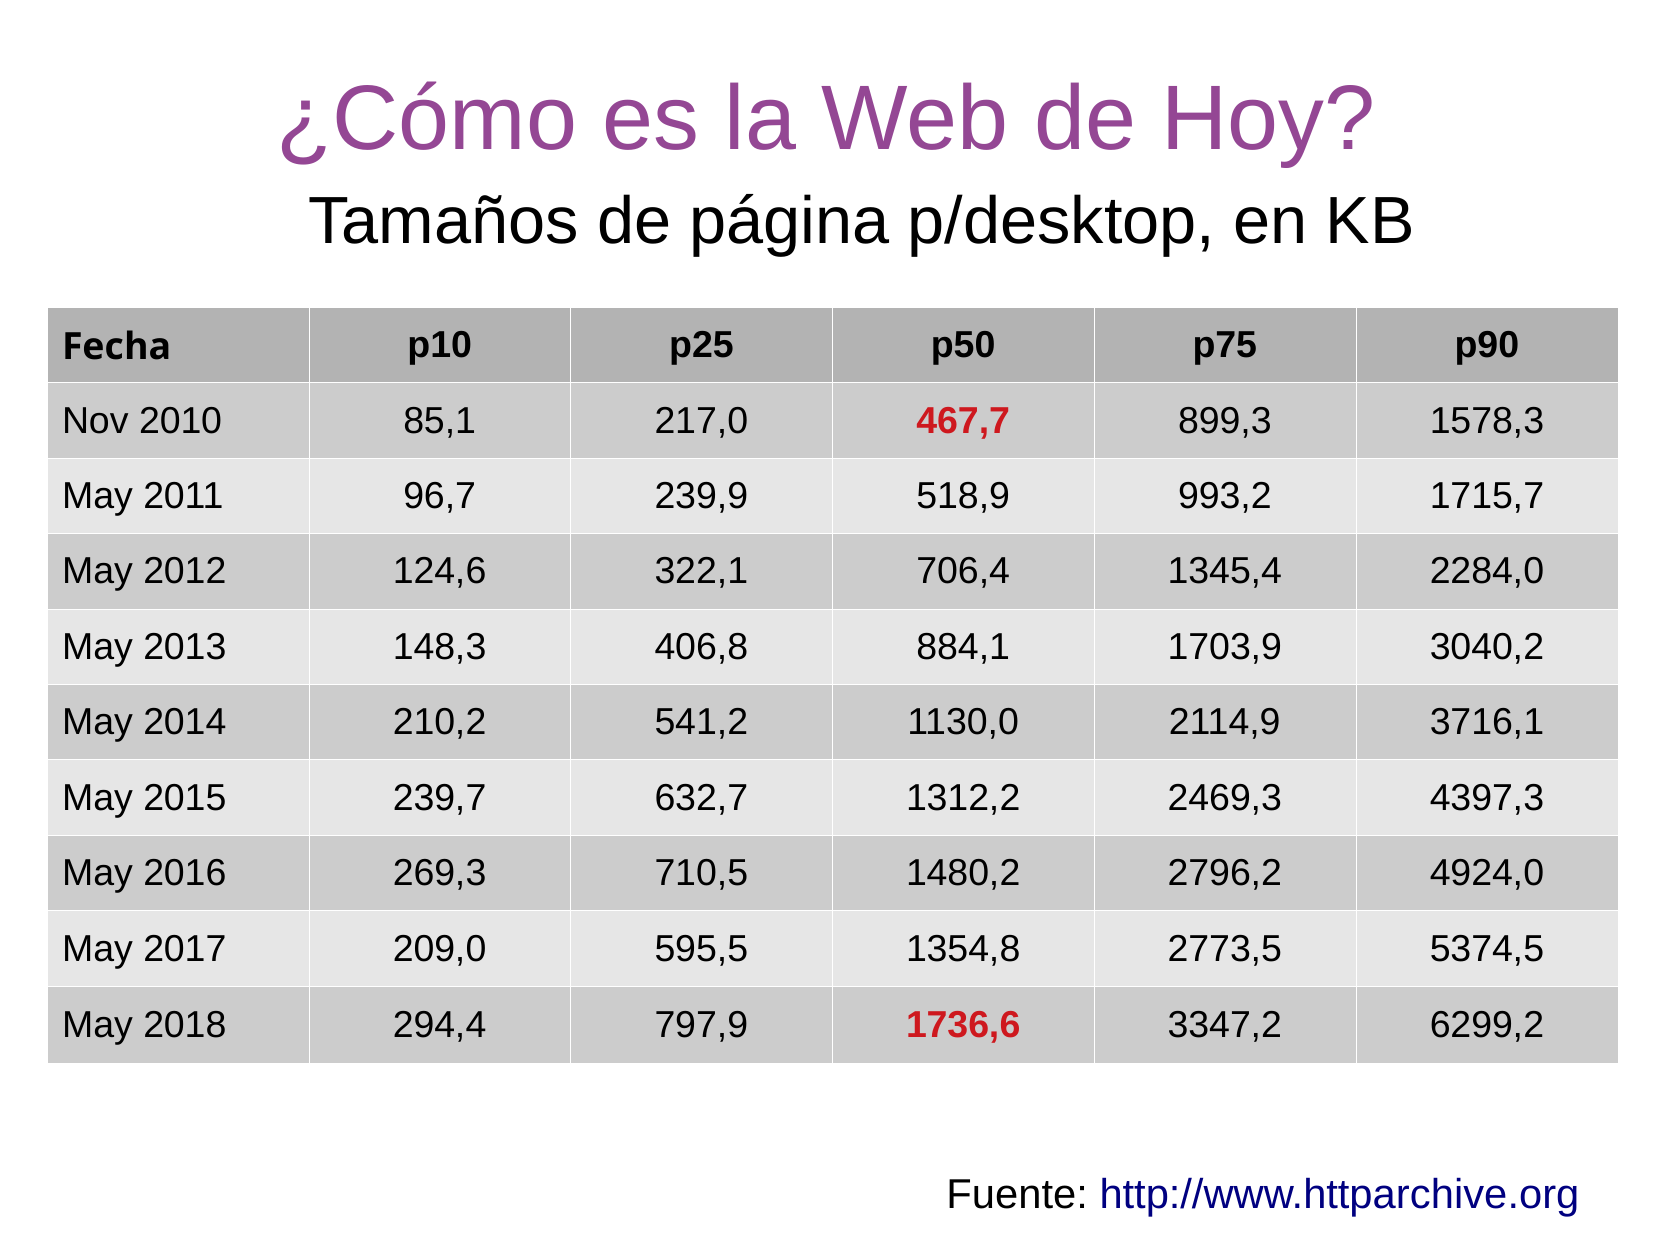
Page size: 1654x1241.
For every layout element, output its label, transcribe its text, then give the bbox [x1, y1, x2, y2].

table_cell 239,7 [310, 760, 570, 835]
table_cell May 2012 [48, 534, 309, 609]
table_header p50 [833, 308, 1094, 382]
table_cell 4924,0 [1357, 836, 1618, 910]
table_cell 993,2 [1095, 459, 1356, 533]
table_cell 884,1 [833, 610, 1094, 684]
table_cell 541,2 [571, 685, 832, 759]
table_cell 2284,0 [1357, 534, 1618, 609]
table_cell May 2015 [48, 760, 309, 835]
table_cell 5374,5 [1357, 911, 1618, 986]
table_cell 4397,3 [1357, 760, 1618, 835]
table_cell 294,4 [310, 987, 570, 1063]
table_cell 322,1 [571, 534, 832, 609]
table_cell 3347,2 [1095, 987, 1356, 1063]
table_cell 797,9 [571, 987, 832, 1063]
table_cell May 2017 [48, 911, 309, 986]
table_cell 209,0 [310, 911, 570, 986]
table_cell 406,8 [571, 610, 832, 684]
table_cell 148,3 [310, 610, 570, 684]
table_cell May 2016 [48, 836, 309, 910]
table_cell 1715,7 [1357, 459, 1618, 533]
table_header Fecha [48, 308, 309, 382]
table_cell 96,7 [310, 459, 570, 533]
table_cell 710,5 [571, 836, 832, 910]
table_cell 467,7 [833, 383, 1094, 458]
table_cell May 2011 [48, 459, 309, 533]
table_cell 1480,2 [833, 836, 1094, 910]
table_cell Nov 2010 [48, 383, 309, 458]
table_header p75 [1095, 308, 1356, 382]
text_box Fuente: http://www.httparchive.org [519, 1163, 1595, 1225]
table_cell 85,1 [310, 383, 570, 458]
table_cell 6299,2 [1357, 987, 1618, 1063]
table_cell 210,2 [310, 685, 570, 759]
table_cell 706,4 [833, 534, 1094, 609]
table_cell 1312,2 [833, 760, 1094, 835]
table_cell 124,6 [310, 534, 570, 609]
table_cell 239,9 [571, 459, 832, 533]
table_cell 1736,6 [833, 987, 1094, 1063]
table_cell 3716,1 [1357, 685, 1618, 759]
table_cell May 2014 [48, 685, 309, 759]
list Tamaños de página p/desktop, en KB [35, 183, 1619, 384]
table_cell 217,0 [571, 383, 832, 458]
title ¿Cómo es la Web de Hoy? [82, 13, 1571, 183]
table_cell 1354,8 [833, 911, 1094, 986]
table_cell 2773,5 [1095, 911, 1356, 986]
table_cell 2796,2 [1095, 836, 1356, 910]
table_cell 1578,3 [1357, 383, 1618, 458]
table_cell 899,3 [1095, 383, 1356, 458]
table_cell 3040,2 [1357, 610, 1618, 684]
table_cell May 2013 [48, 610, 309, 684]
table_cell 2114,9 [1095, 685, 1356, 759]
table_cell 518,9 [833, 459, 1094, 533]
table_header p25 [571, 308, 832, 382]
table_header p90 [1357, 308, 1618, 382]
table_cell 595,5 [571, 911, 832, 986]
table_cell 1345,4 [1095, 534, 1356, 609]
table_cell 1130,0 [833, 685, 1094, 759]
table_cell 269,3 [310, 836, 570, 910]
table_header p10 [310, 308, 570, 382]
table_cell May 2018 [48, 987, 309, 1063]
table_cell 632,7 [571, 760, 832, 835]
table_cell 2469,3 [1095, 760, 1356, 835]
table_cell 1703,9 [1095, 610, 1356, 684]
